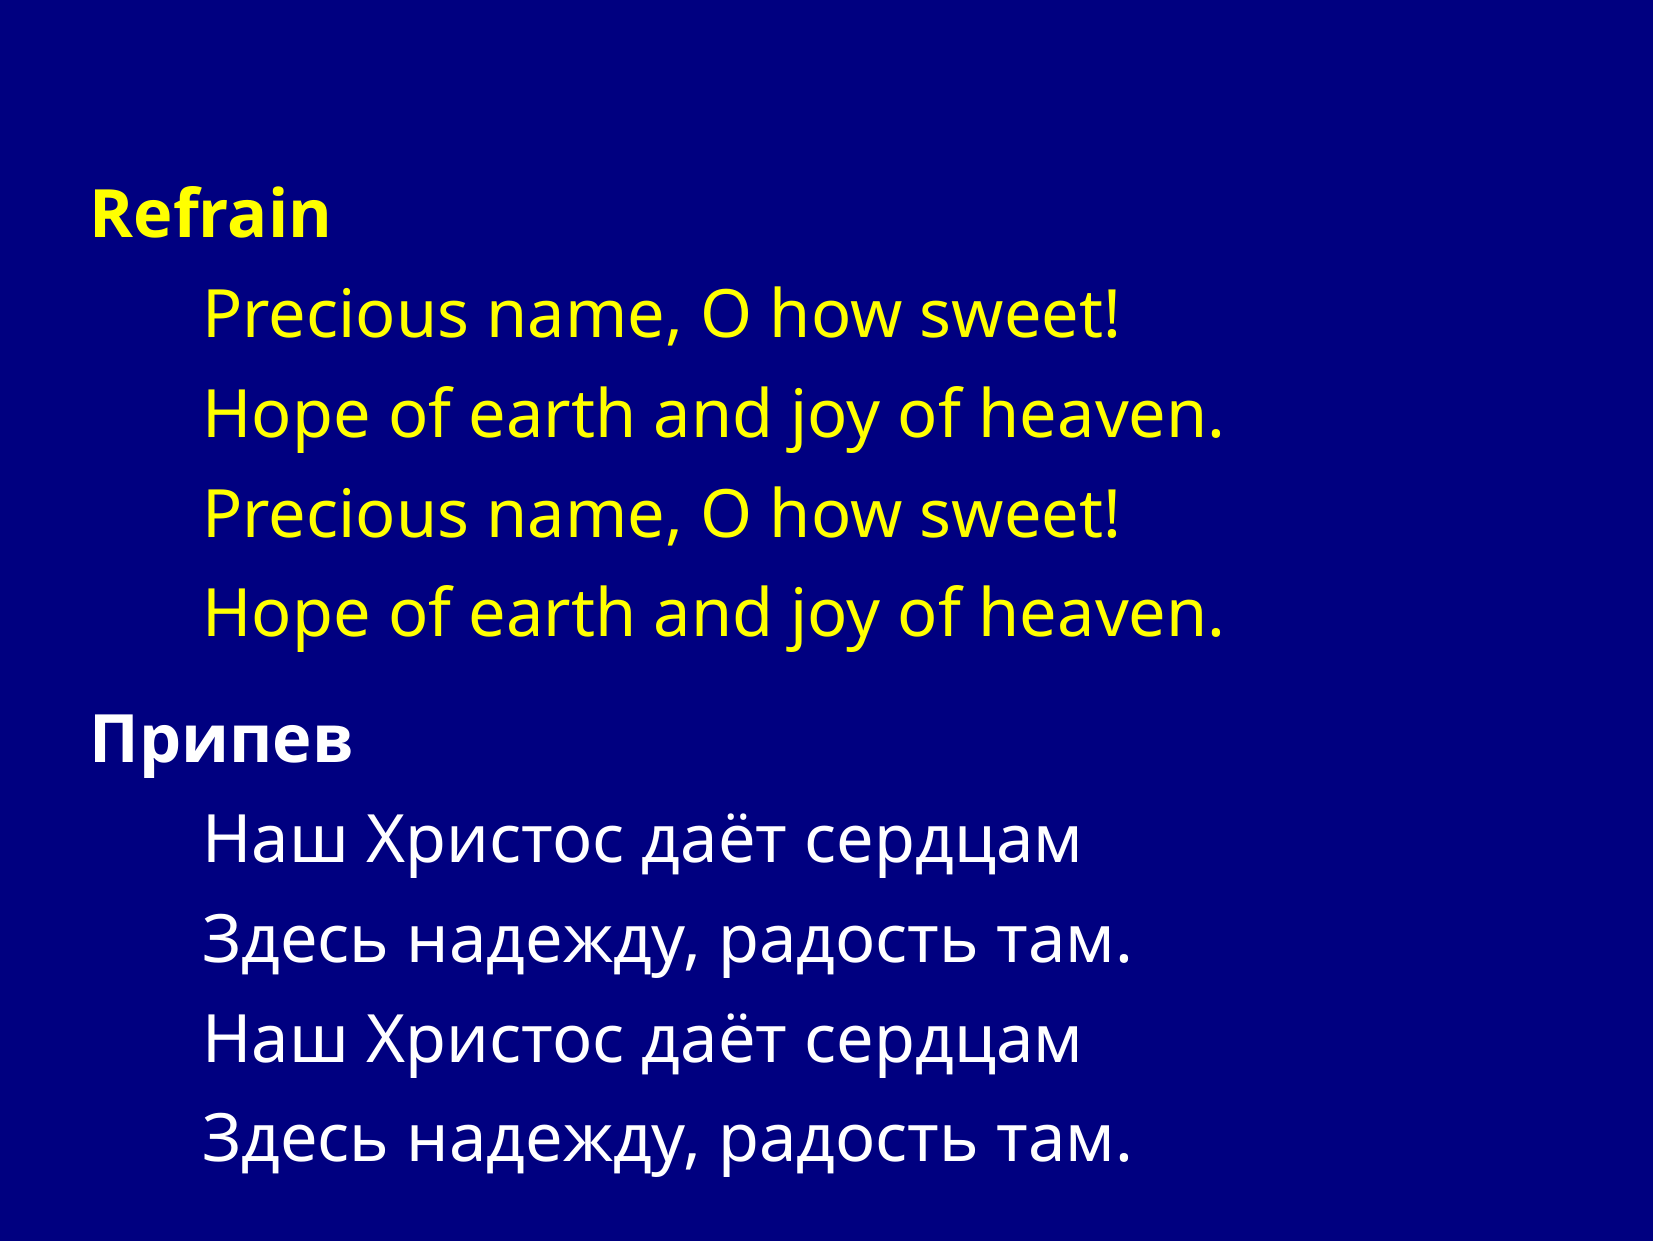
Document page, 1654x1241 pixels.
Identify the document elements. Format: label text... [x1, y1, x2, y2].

text_box Refrain Precious name, O how sweet! Hope of earth and joy of heaven. Precious name, O how sweet! Hope of earth and joy of heaven. [75, 150, 1576, 638]
text_box Припев Наш Христос даёт сердцам Здесь надежду, радость там. Наш Христос даёт сердцам Здесь надежду, радость там. [75, 675, 1576, 1163]
